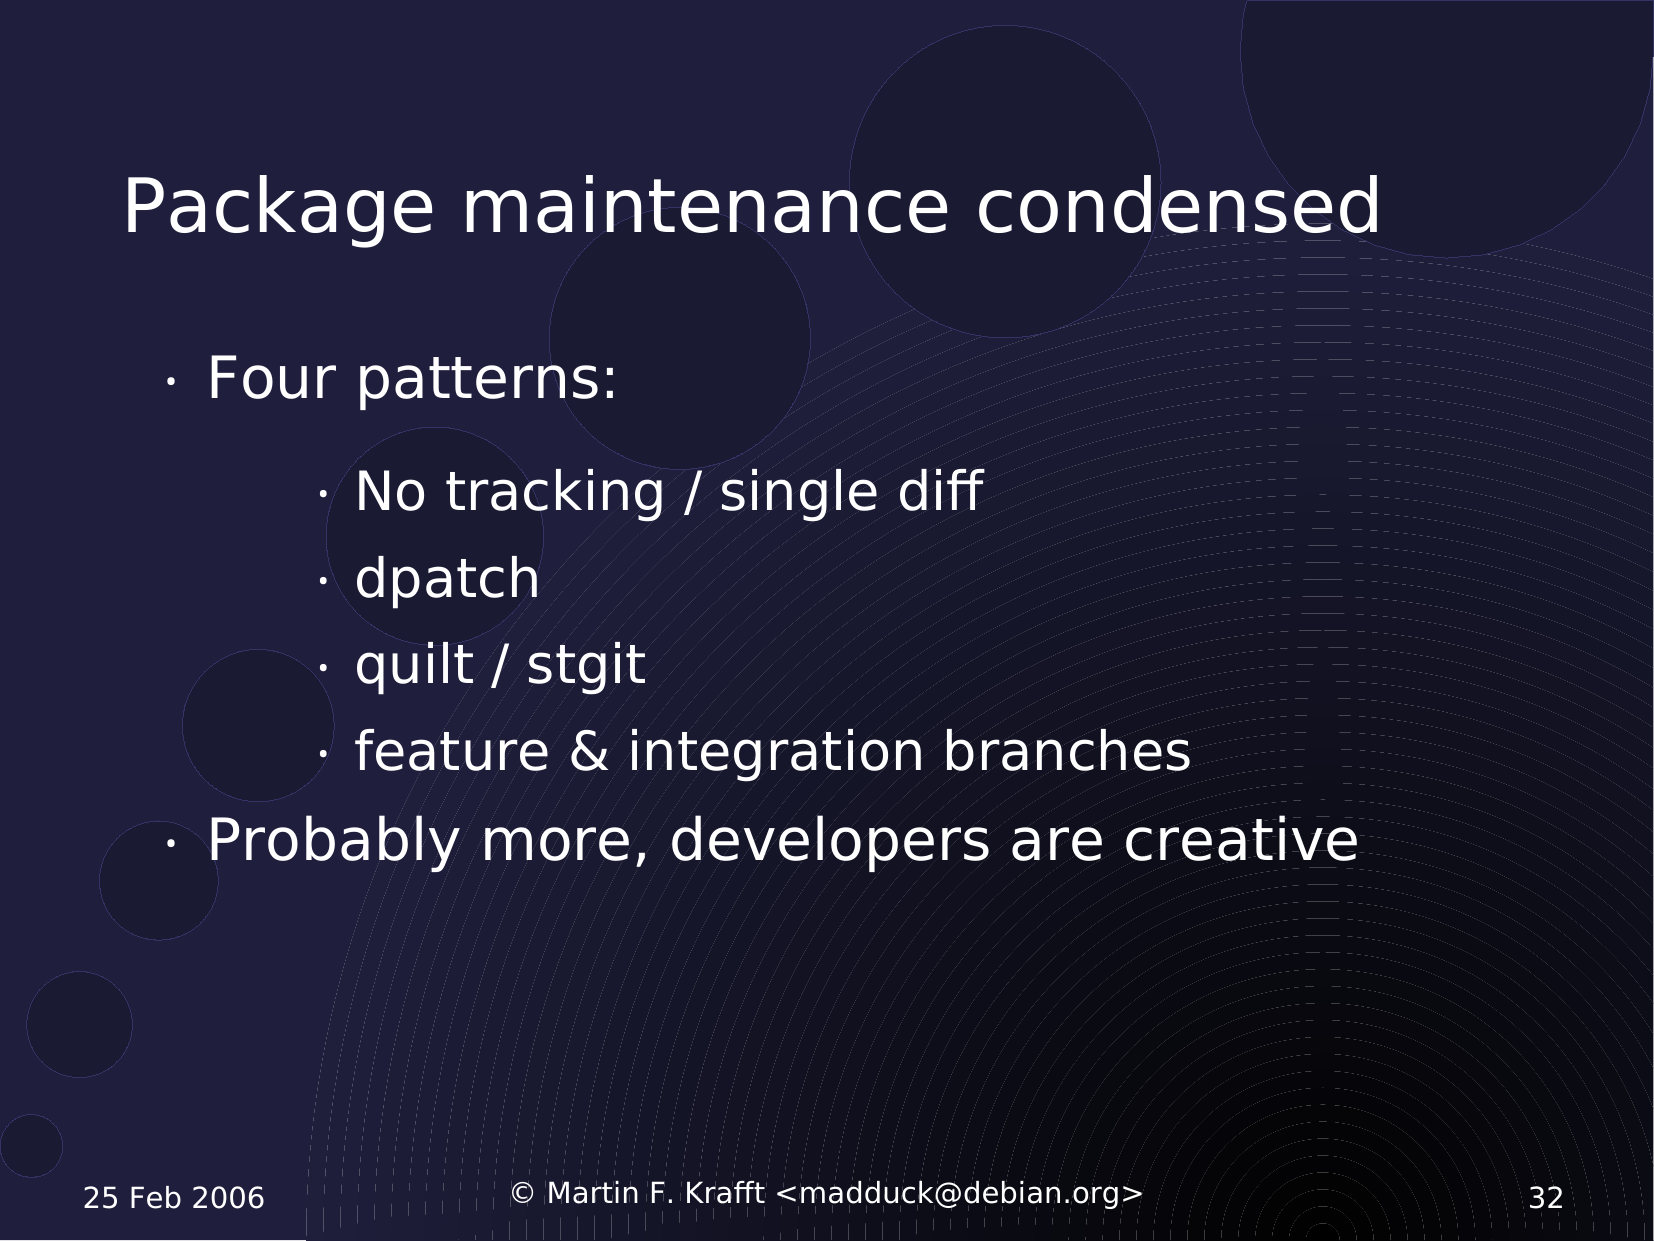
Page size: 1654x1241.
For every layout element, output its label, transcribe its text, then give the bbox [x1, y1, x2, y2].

title Package maintenance condensed [121, 102, 1534, 311]
list Four patterns: No tracking / single diff dpatch quilt / stgit feature & integration branches Probably more, developers are creative [118, 344, 1534, 1127]
